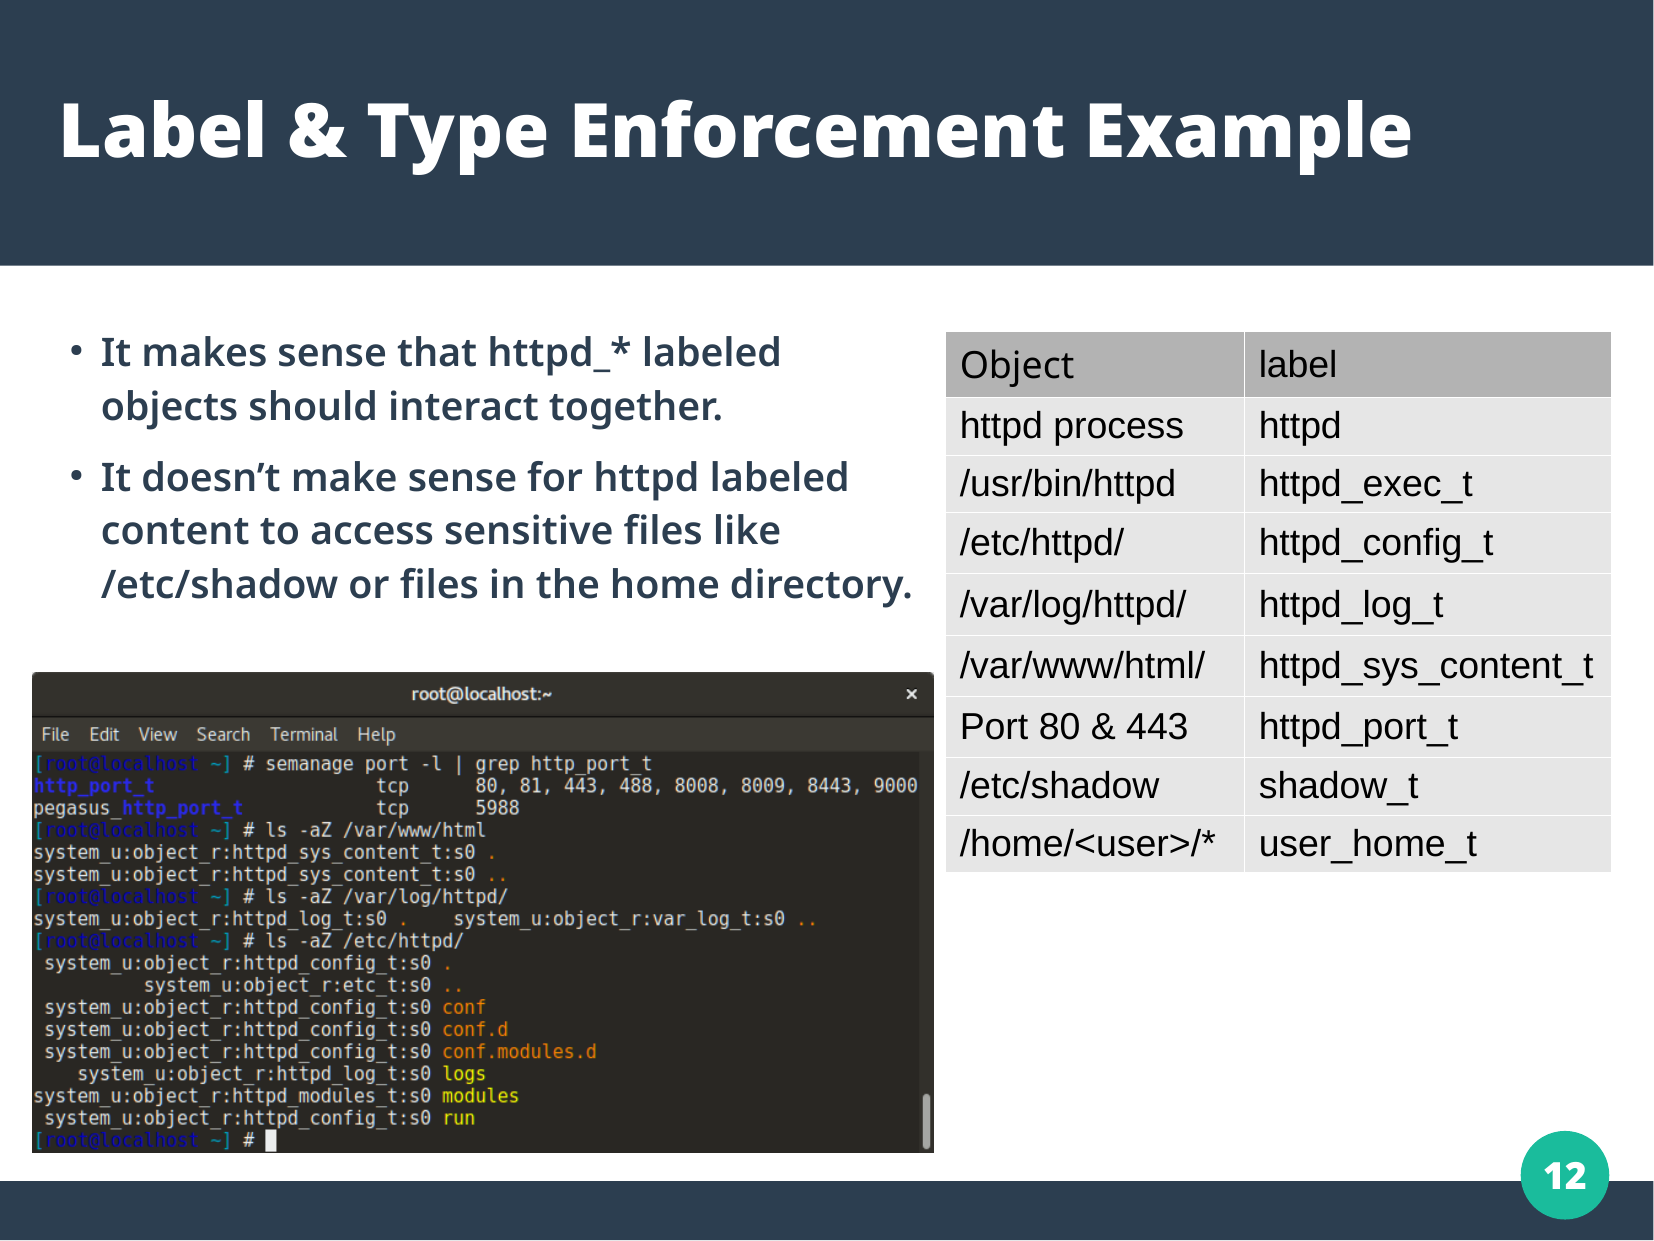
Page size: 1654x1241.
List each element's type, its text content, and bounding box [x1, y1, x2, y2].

table_header Object [946, 332, 1244, 397]
table_cell httpd_config_t [1245, 513, 1611, 573]
picture [32, 672, 934, 1153]
table_cell httpd_exec_t [1245, 456, 1611, 512]
table_header label [1245, 332, 1611, 397]
table_cell /etc/shadow [946, 758, 1244, 815]
title Label & Type Enforcement Example [59, 49, 1595, 207]
table_cell Port 80 & 443 [946, 697, 1244, 757]
list It makes sense that httpd_* labeled objects should interact together. It doesn’t make sense for httpd labeled content to access sensitive files like /etc/shadow or files in the home directory. [59, 324, 916, 661]
table_cell httpd [1245, 398, 1611, 455]
table_cell /var/www/html/ [946, 636, 1244, 696]
table_cell httpd_log_t [1245, 574, 1611, 635]
table_cell /etc/httpd/ [946, 513, 1244, 573]
table_cell user_home_t [1245, 816, 1611, 872]
table_cell httpd_sys_content_t [1245, 636, 1611, 696]
table_cell /home/<user>/* [946, 816, 1244, 872]
table_cell httpd process [946, 398, 1244, 455]
table_cell /var/log/httpd/ [946, 574, 1244, 635]
table_cell /usr/bin/httpd [946, 456, 1244, 512]
table_cell shadow_t [1245, 758, 1611, 815]
table_cell httpd_port_t [1245, 697, 1611, 757]
